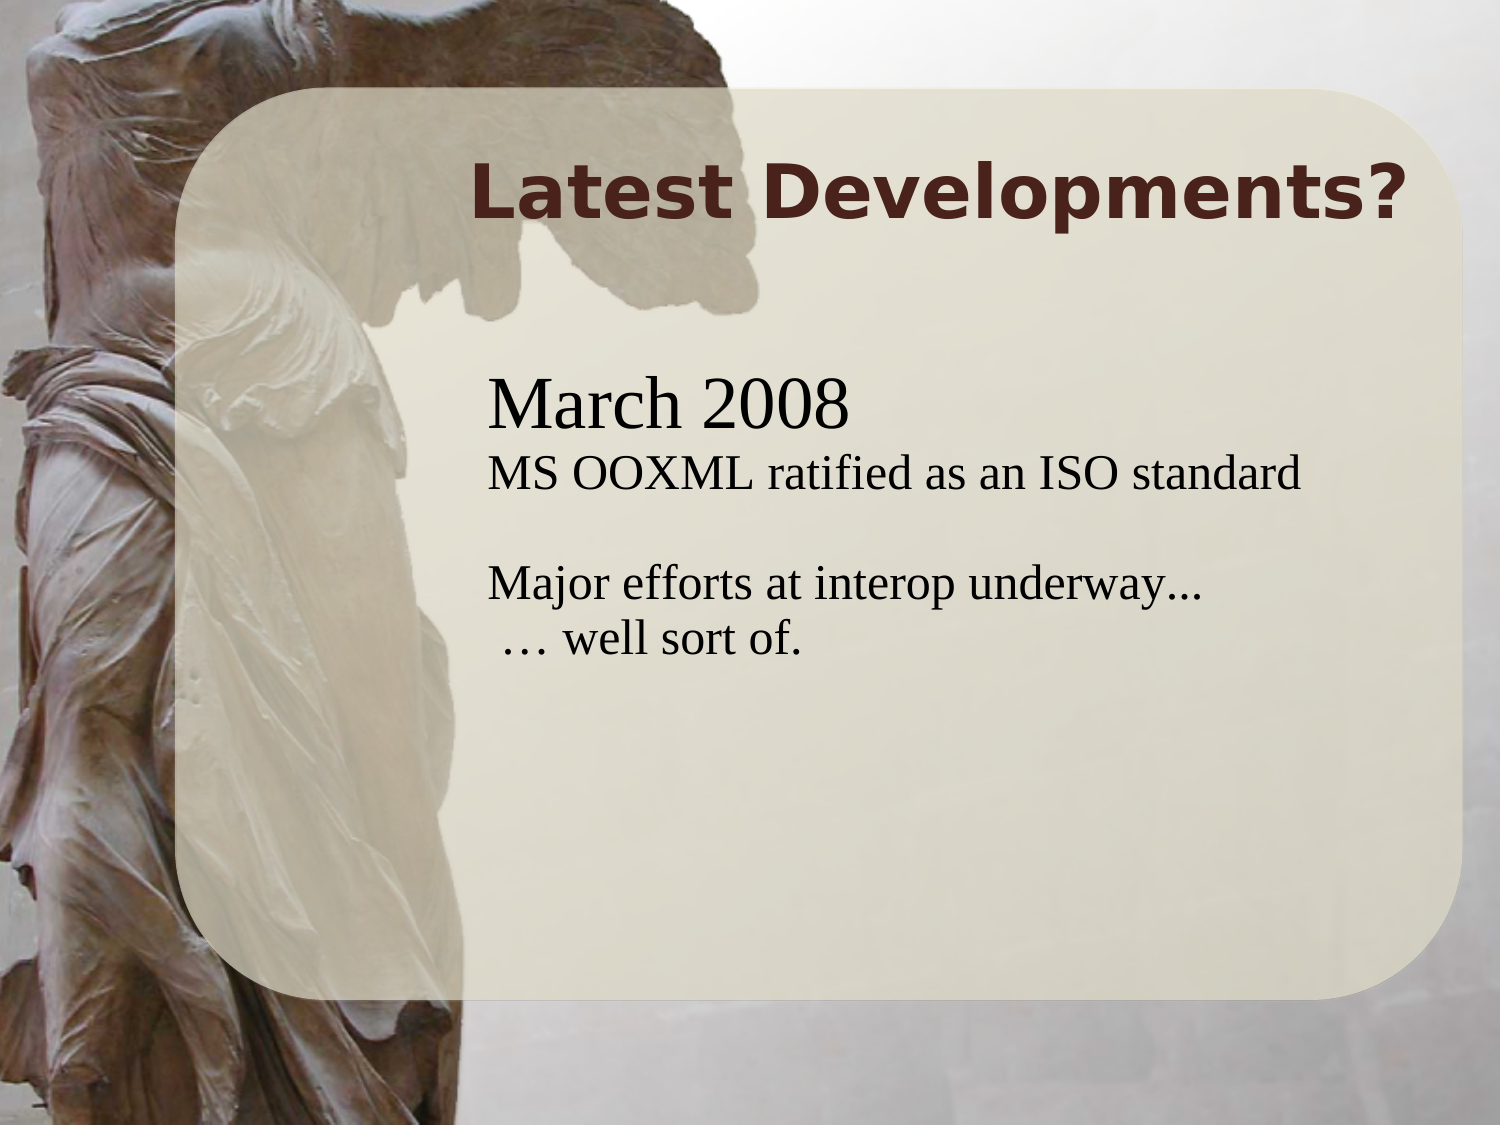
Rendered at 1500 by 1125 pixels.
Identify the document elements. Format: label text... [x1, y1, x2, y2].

text_box March 2008 MS OOXML ratified as an ISO standard Major efforts at interop underway... … well sort of. [472, 354, 1388, 674]
picture [0, 0, 1500, 1125]
title Latest Developments? [235, 95, 1411, 291]
